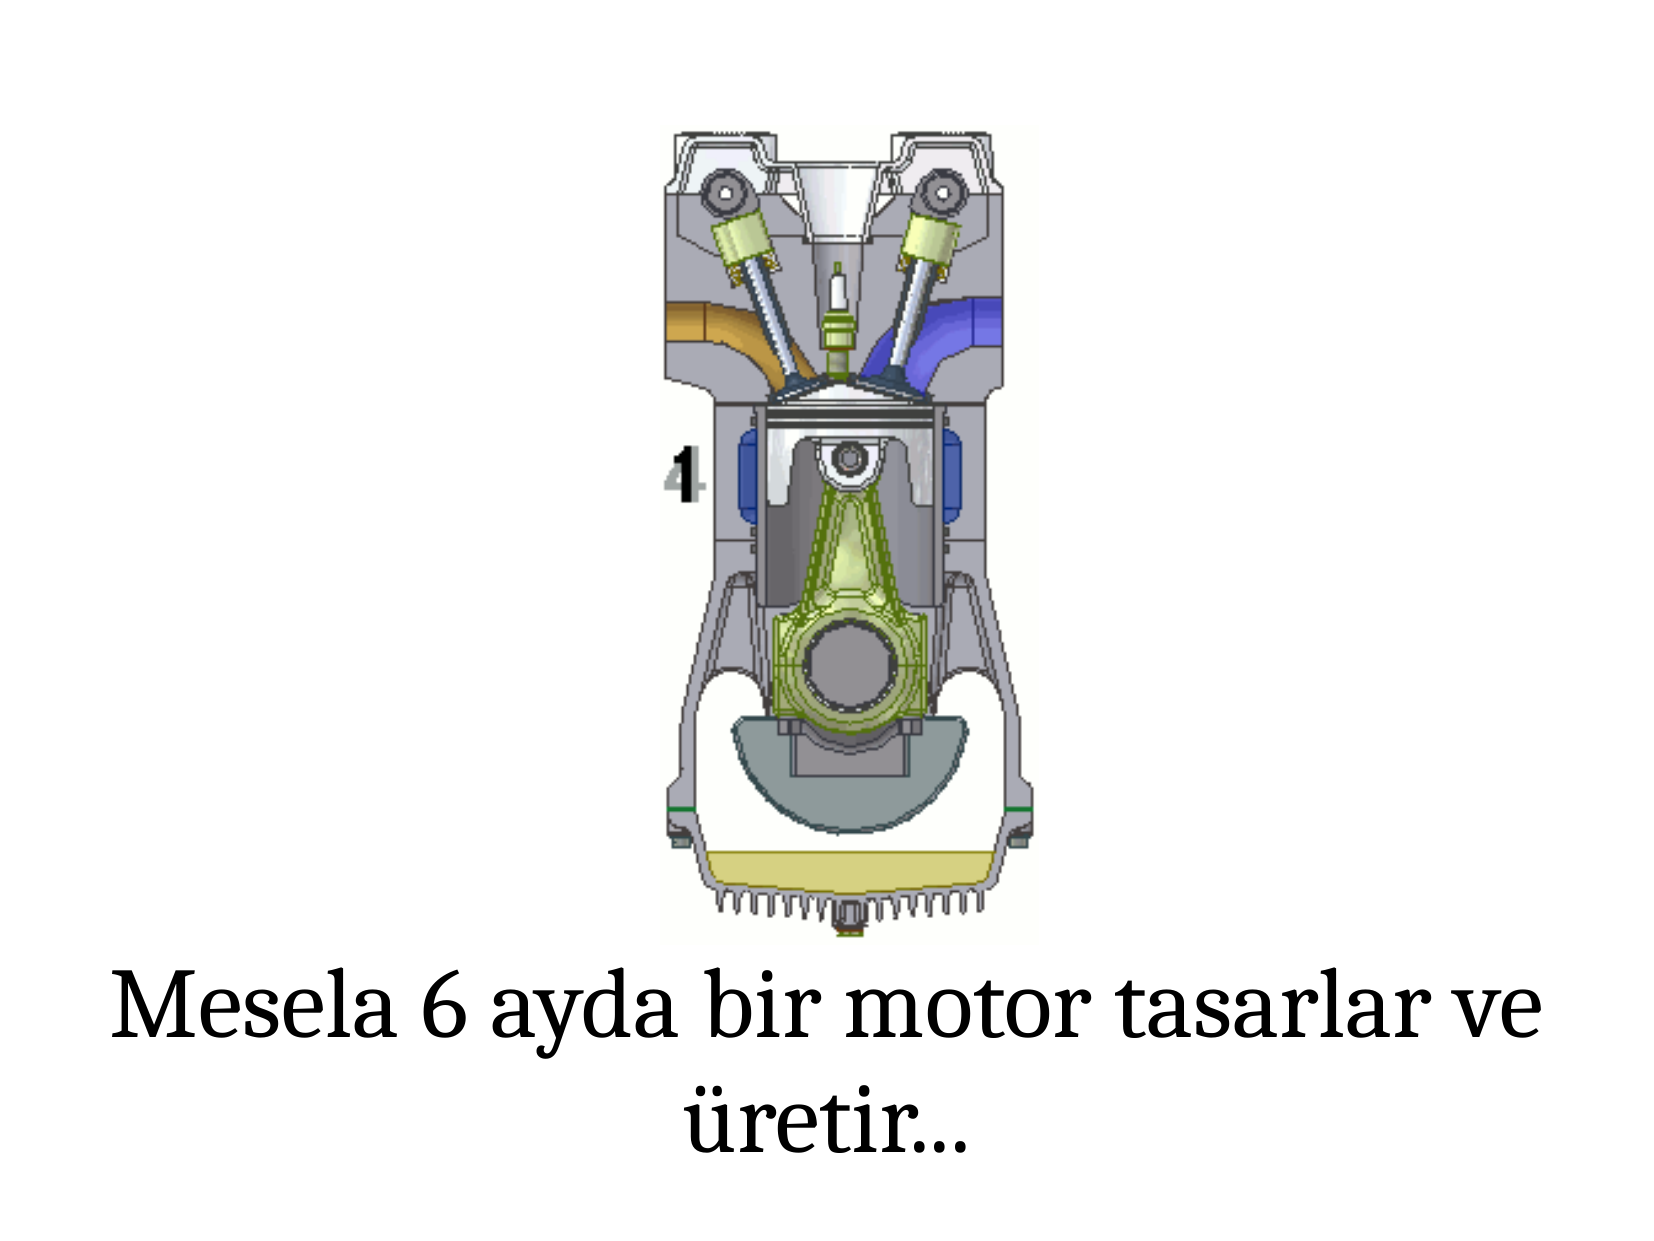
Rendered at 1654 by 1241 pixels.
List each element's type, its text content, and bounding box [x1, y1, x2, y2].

picture [660, 125, 1039, 903]
title Mesela 6 ayda bir motor tasarlar ve üretir... [82, 903, 1571, 1221]
